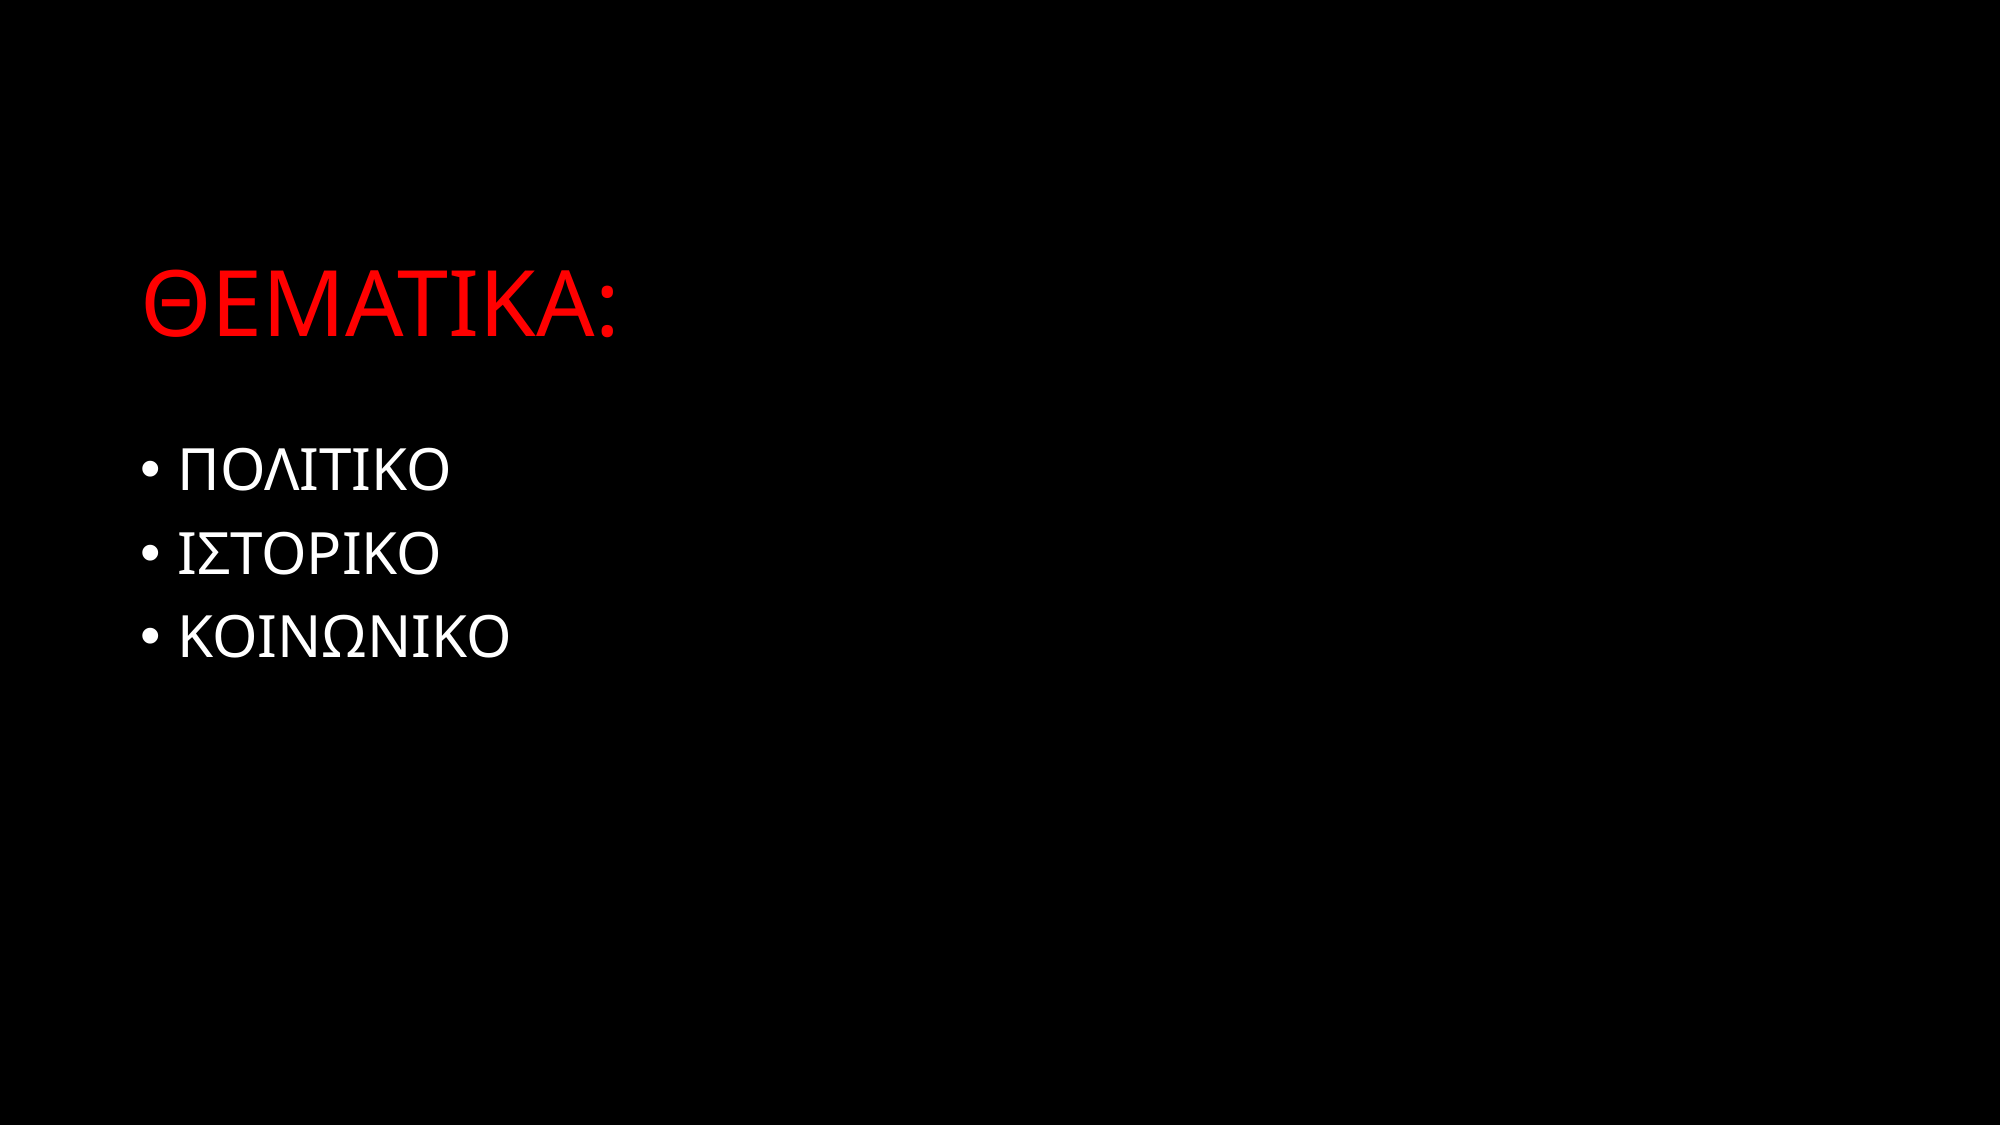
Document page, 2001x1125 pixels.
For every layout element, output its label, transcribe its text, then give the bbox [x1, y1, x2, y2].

title ΘΕΜΑΤΙΚΑ: [125, 249, 769, 402]
list ΠΟΛΙΤΙΚΟ ΙΣΤΟΡΙΚΟ ΚΟΙΝΩΝΙΚΟ [125, 432, 1023, 816]
